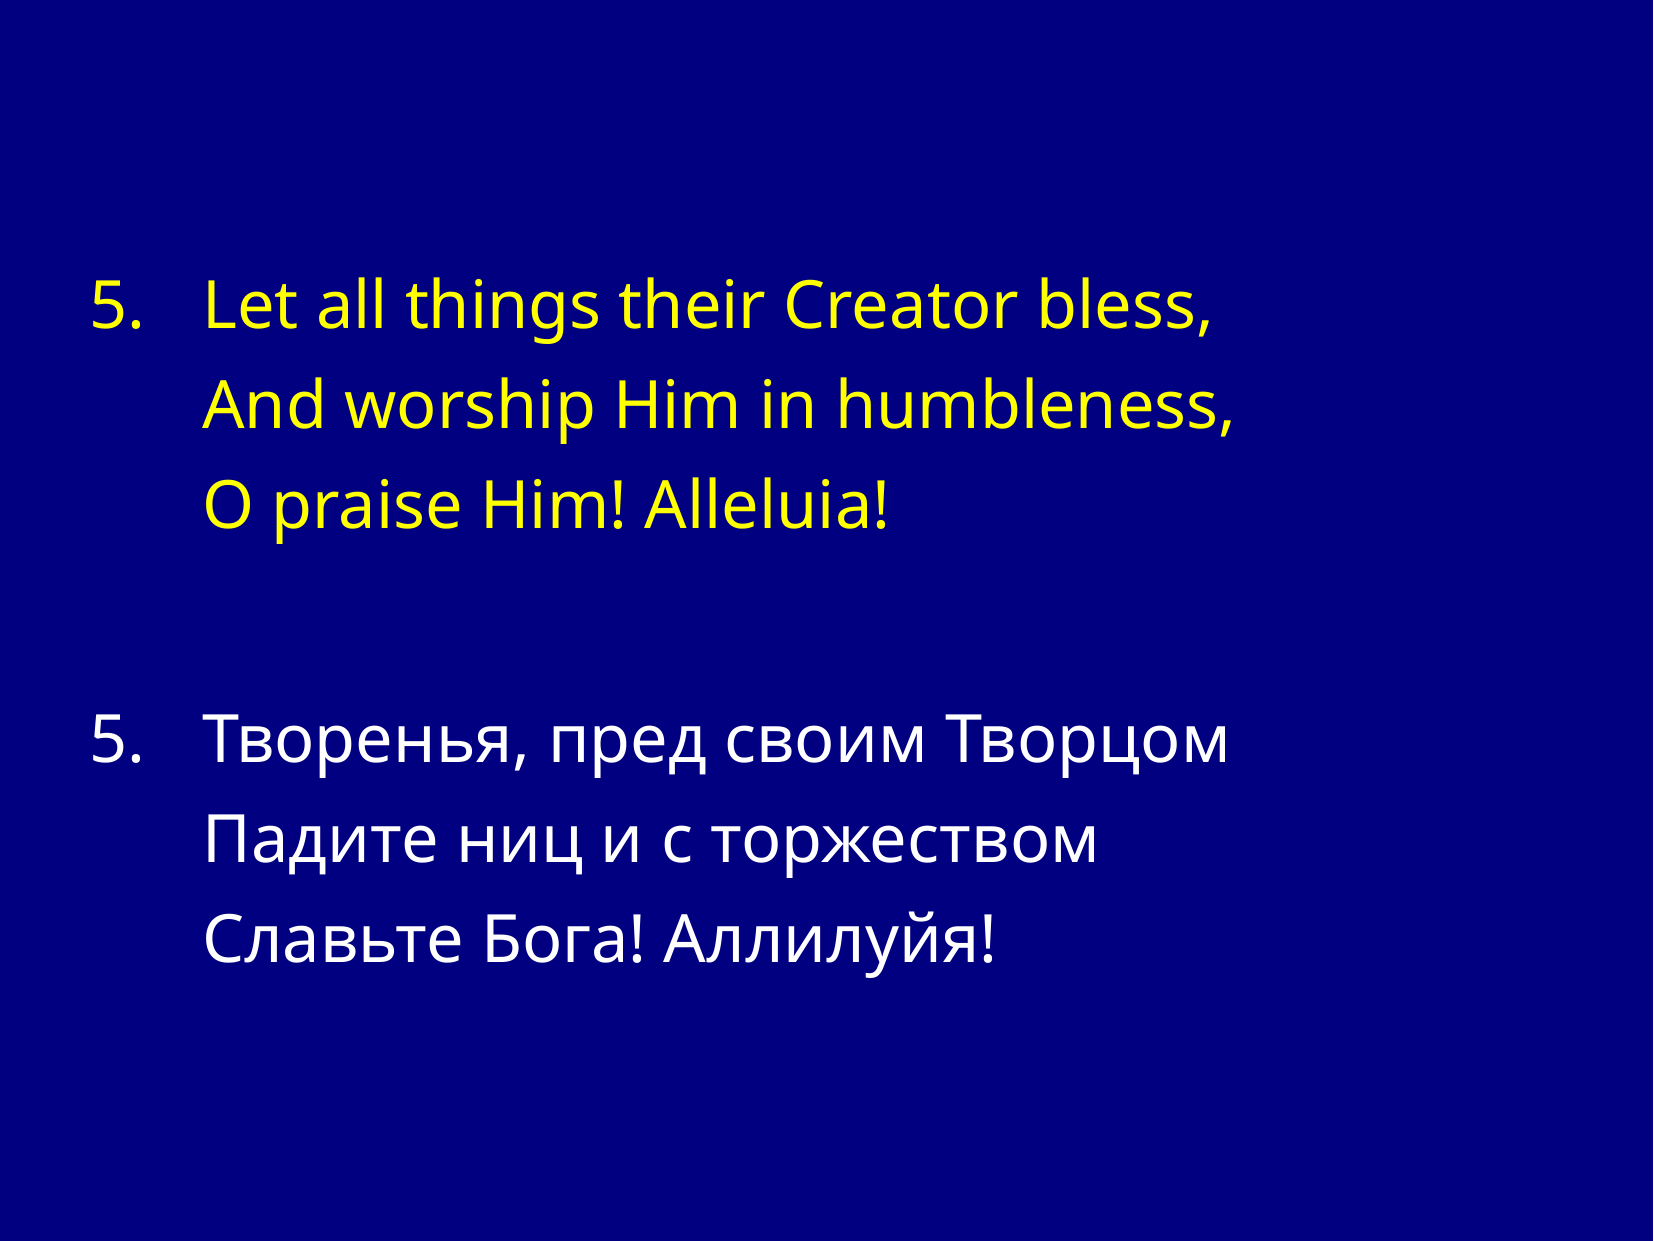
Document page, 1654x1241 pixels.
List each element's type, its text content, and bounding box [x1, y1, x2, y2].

text_box 5. Творенья, пред своим Творцом Падите ниц и с торжеством Славьте Бога! Аллилуйя! [75, 675, 1576, 1163]
text_box 5. Let all things their Creator bless, And worship Him in humbleness, O praise Him! Alleluia! [75, 150, 1576, 638]
